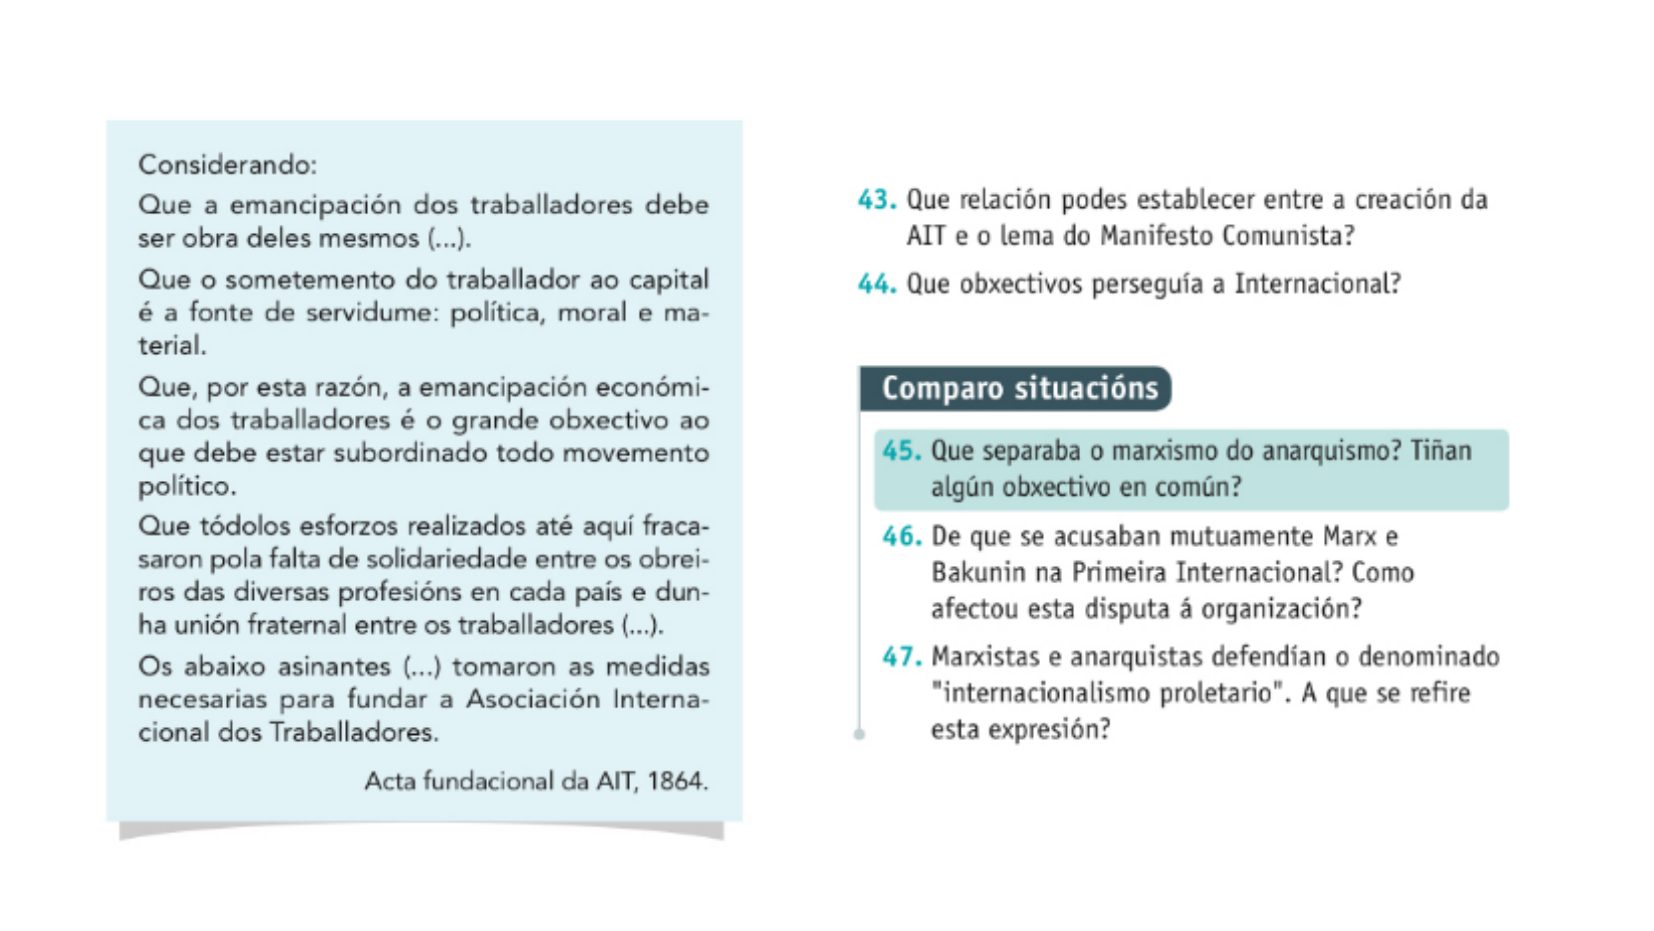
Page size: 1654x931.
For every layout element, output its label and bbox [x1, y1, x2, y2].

picture [88, 105, 763, 857]
picture [831, 175, 1536, 768]
